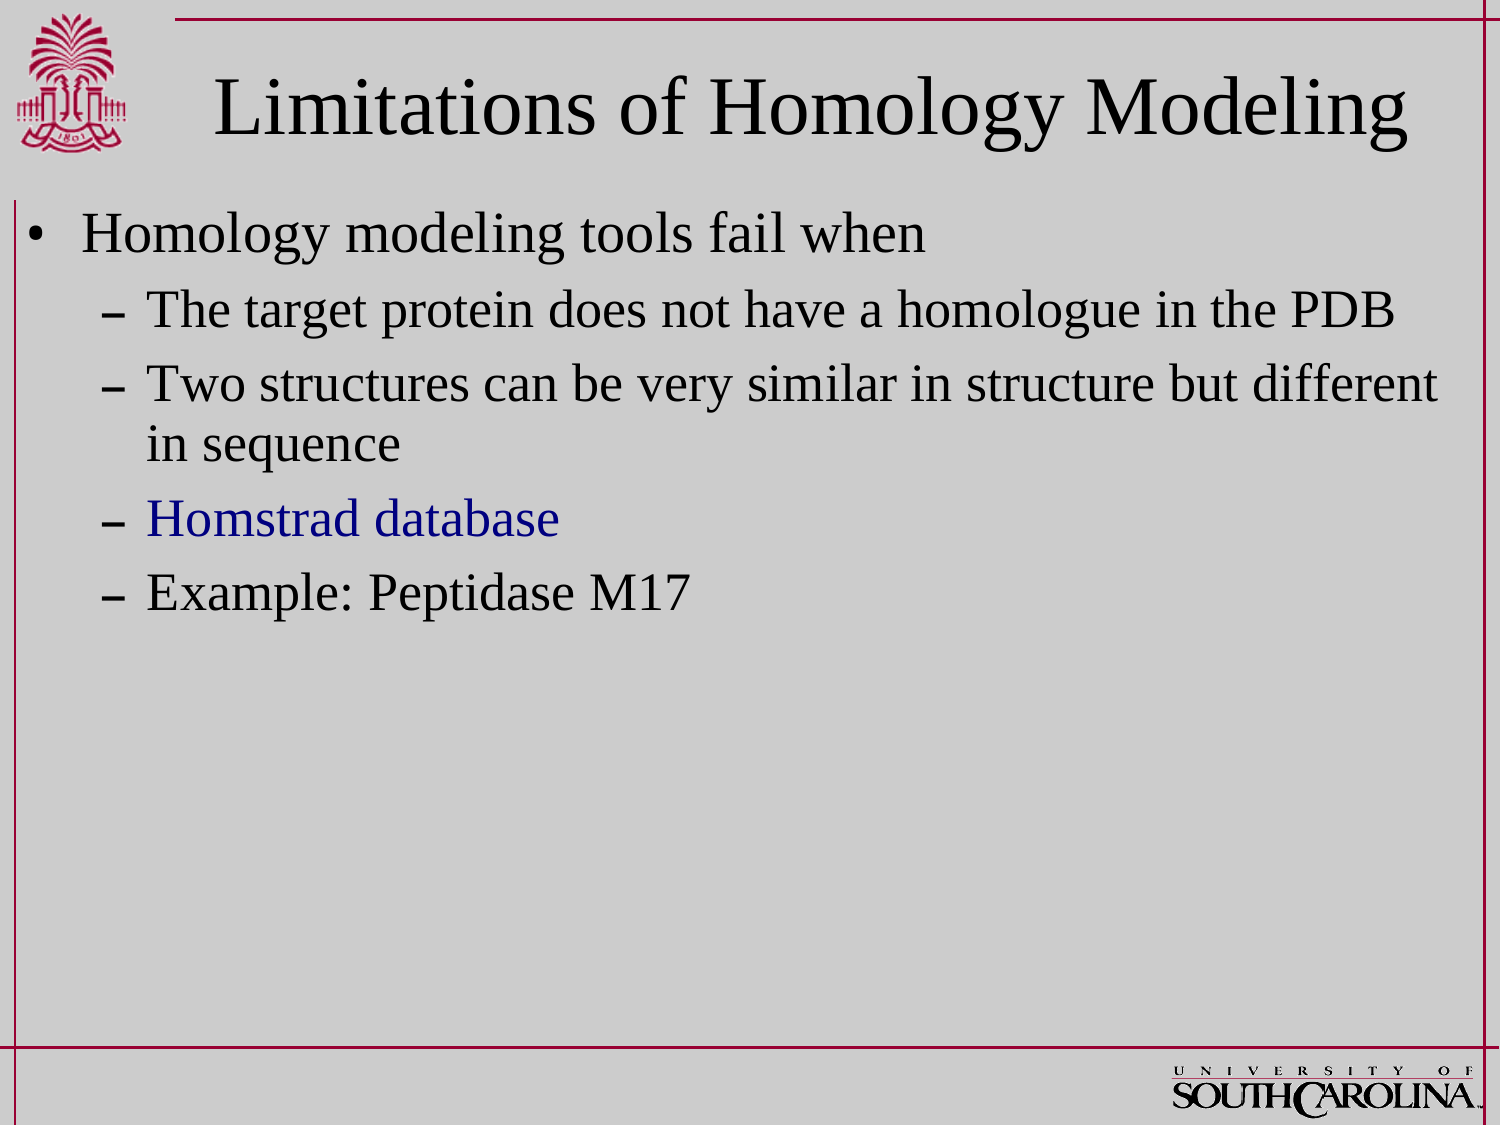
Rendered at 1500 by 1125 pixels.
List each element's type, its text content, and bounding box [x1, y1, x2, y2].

title Limitations of Homology Modeling [174, 32, 1450, 181]
picture [12, 12, 131, 155]
picture [1162, 1049, 1483, 1125]
list Homology modeling tools fail when The target protein does not have a homologue in the PDB Two structures can be very similar in structure but different in sequence Homstrad database Example: Peptidase M17 [24, 200, 1476, 1013]
